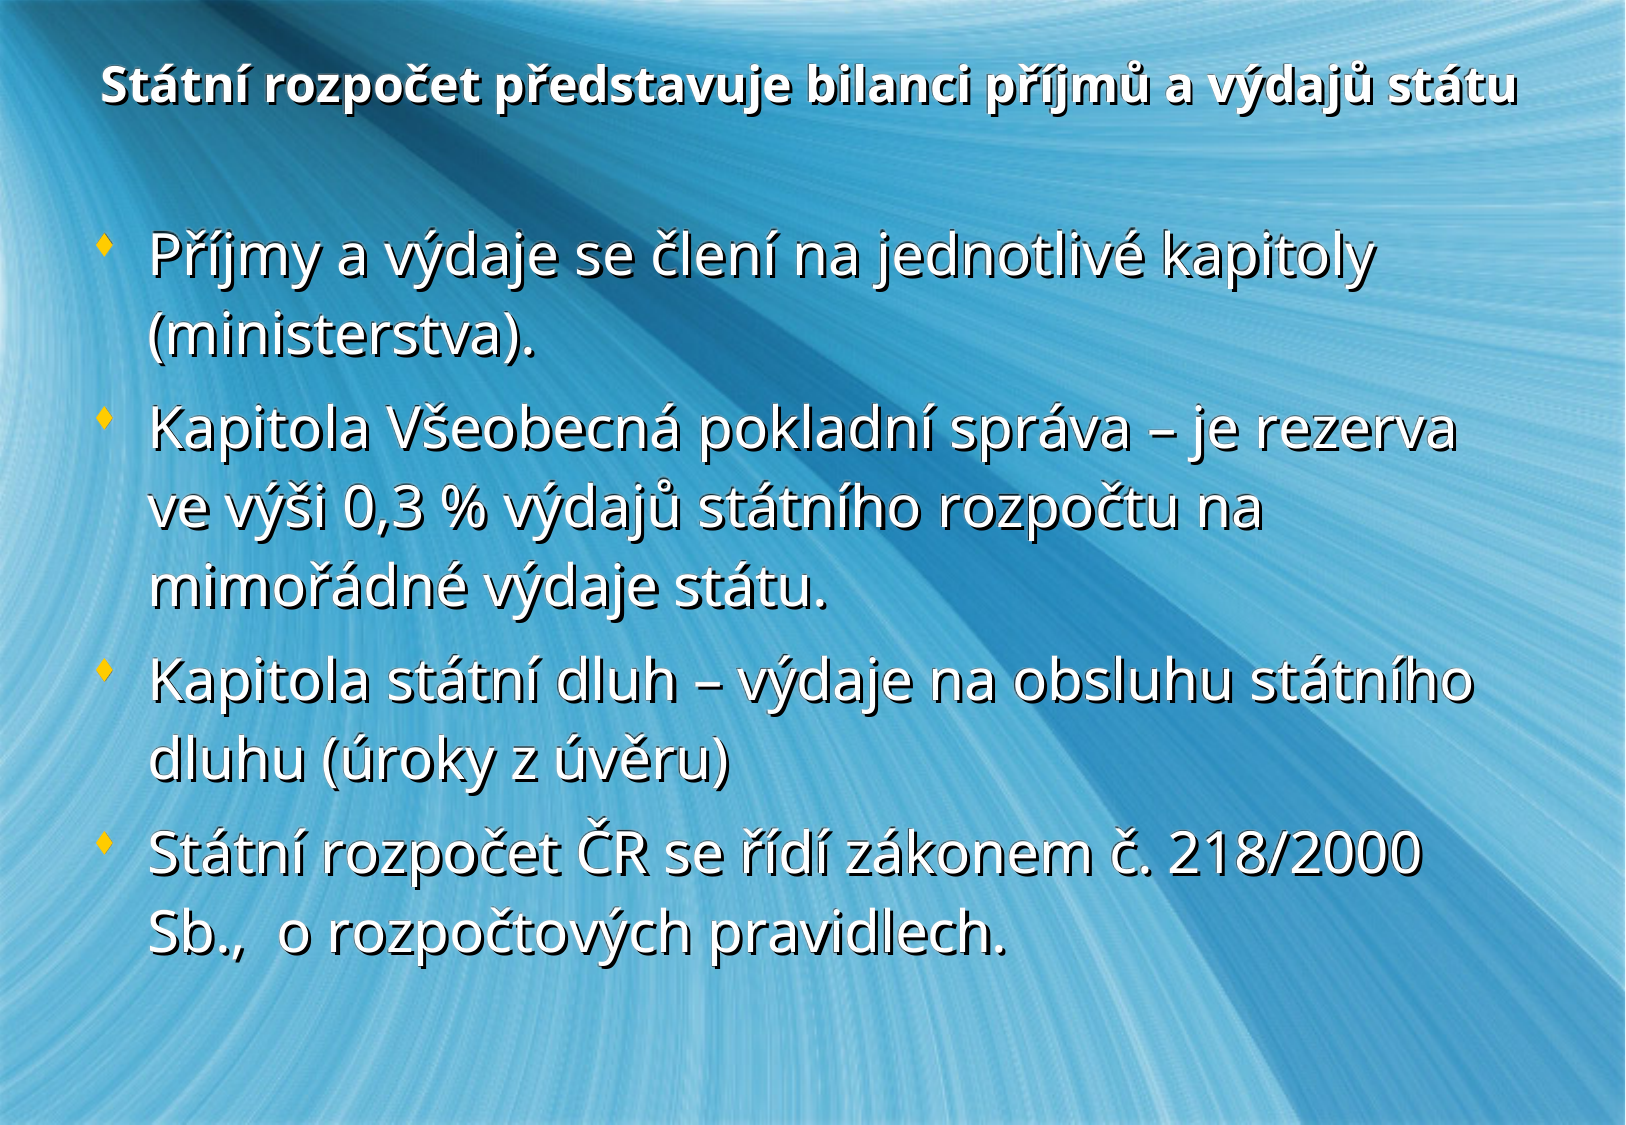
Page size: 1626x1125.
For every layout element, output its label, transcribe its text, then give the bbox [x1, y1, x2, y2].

list Státní rozpočet představuje bilanci příjmů a výdajů státu Příjmy a výdaje se člení na jednotlivé kapitoly (ministerstva). Kapitola Všeobecná pokladní správa – je rezerva ve výši 0,3 % výdajů státního rozpočtu na mimořádné výdaje státu. Kapitola státní dluh – výdaje na obsluhu státního dluhu (úroky z úvěru) Státní rozpočet ČR se řídí zákonem č. 218/2000 Sb., o rozpočtových pravidlech. [76, 96, 1544, 1017]
picture [0, 0, 1626, 1125]
